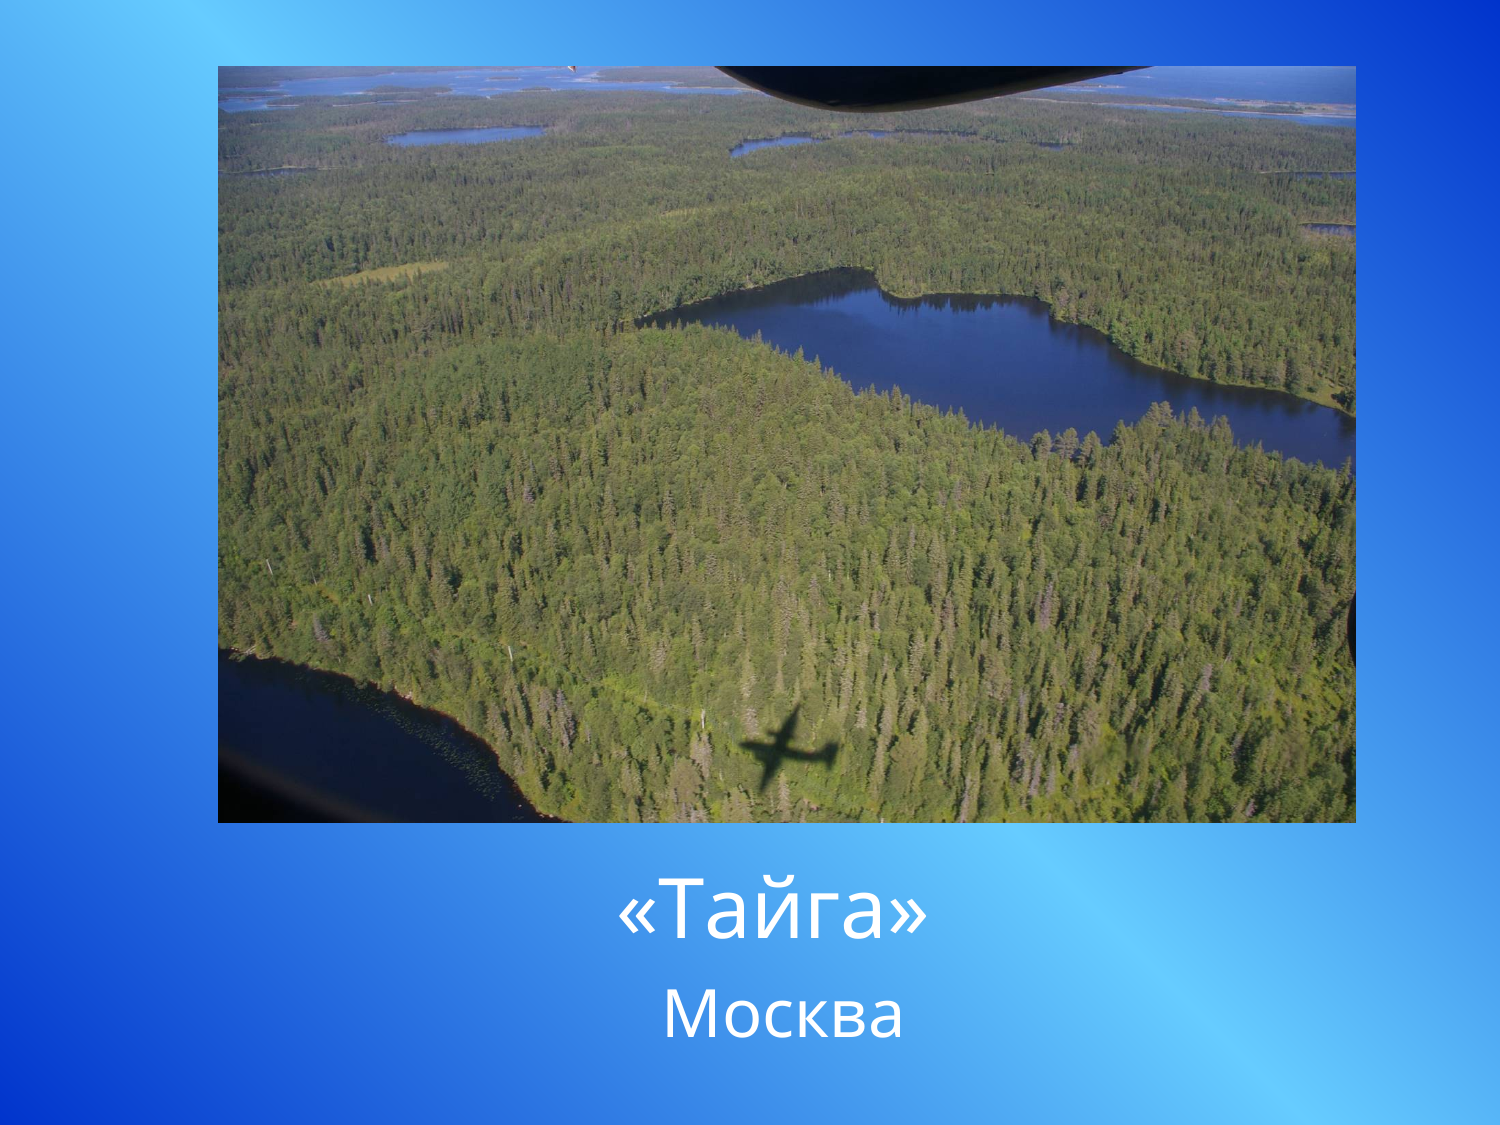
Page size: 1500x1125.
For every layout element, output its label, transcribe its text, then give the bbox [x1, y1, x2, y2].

picture [218, 66, 1356, 823]
text_box «Тайга» Москва [135, 834, 1411, 1076]
